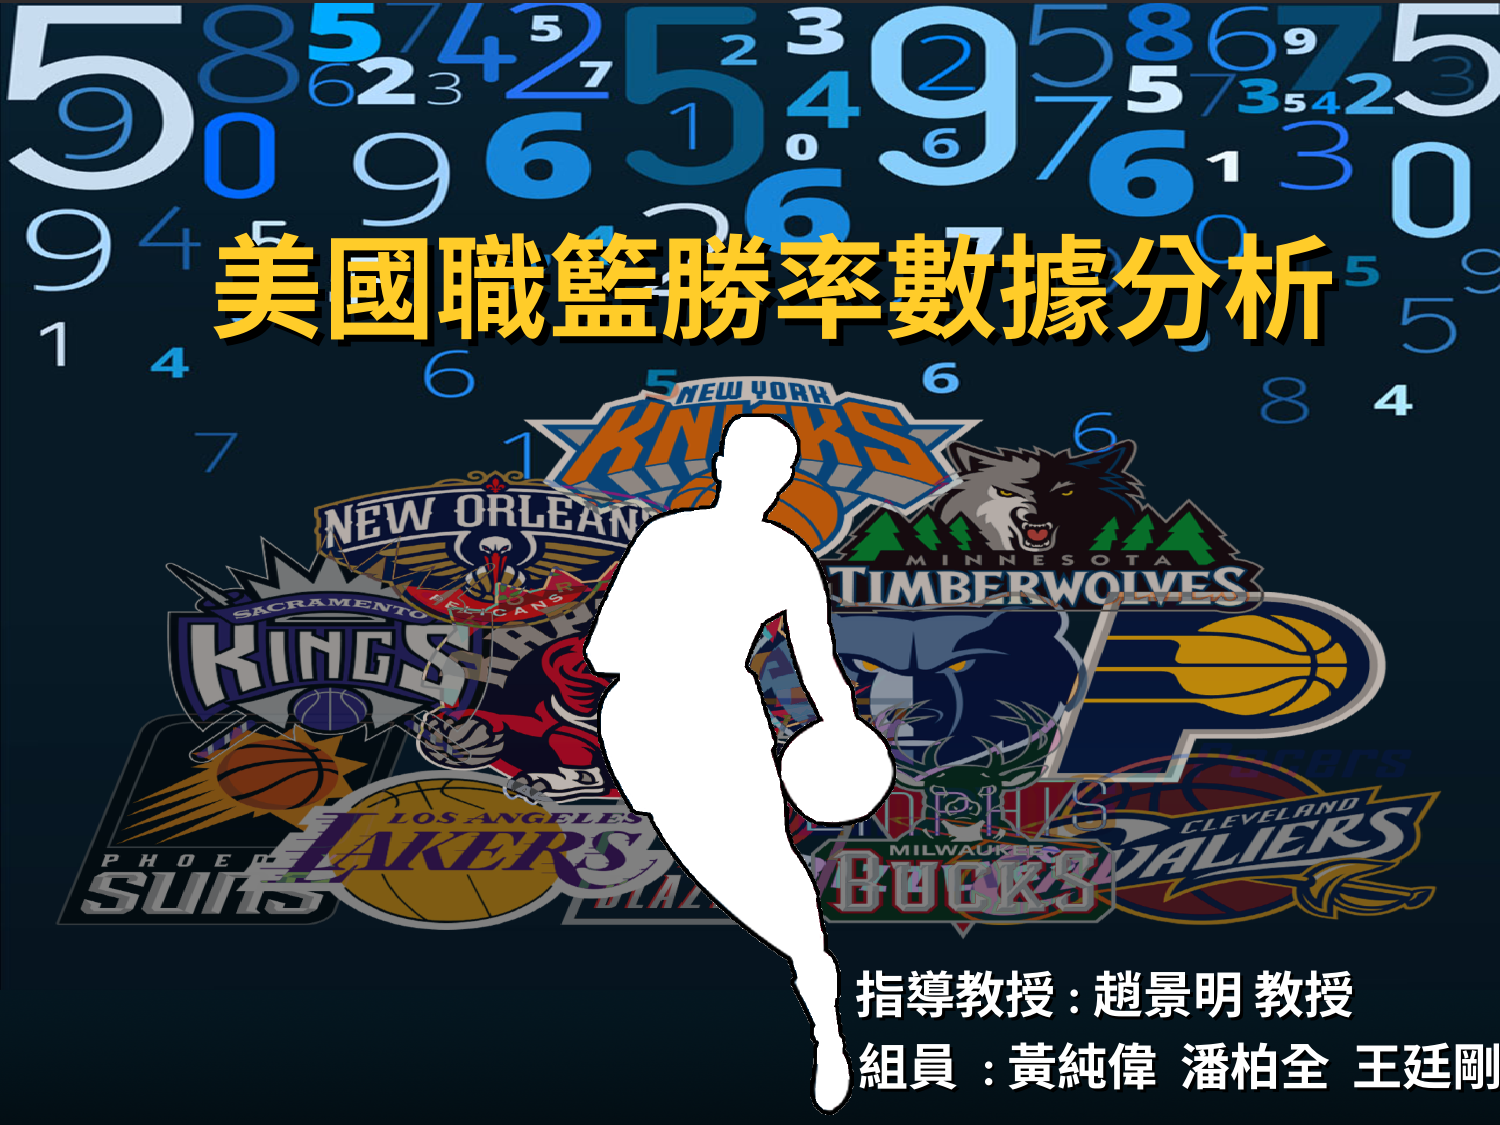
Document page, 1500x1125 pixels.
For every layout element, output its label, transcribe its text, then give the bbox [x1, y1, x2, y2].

text_box 美國職籃勝率數據分析 [196, 210, 1351, 360]
text_box 組員 :黃純偉 潘柏全 王廷剛 [968, 1028, 1500, 1103]
picture [0, 3, 1500, 1125]
text_box 指導教授:趙景明 教授 [968, 956, 1465, 1028]
